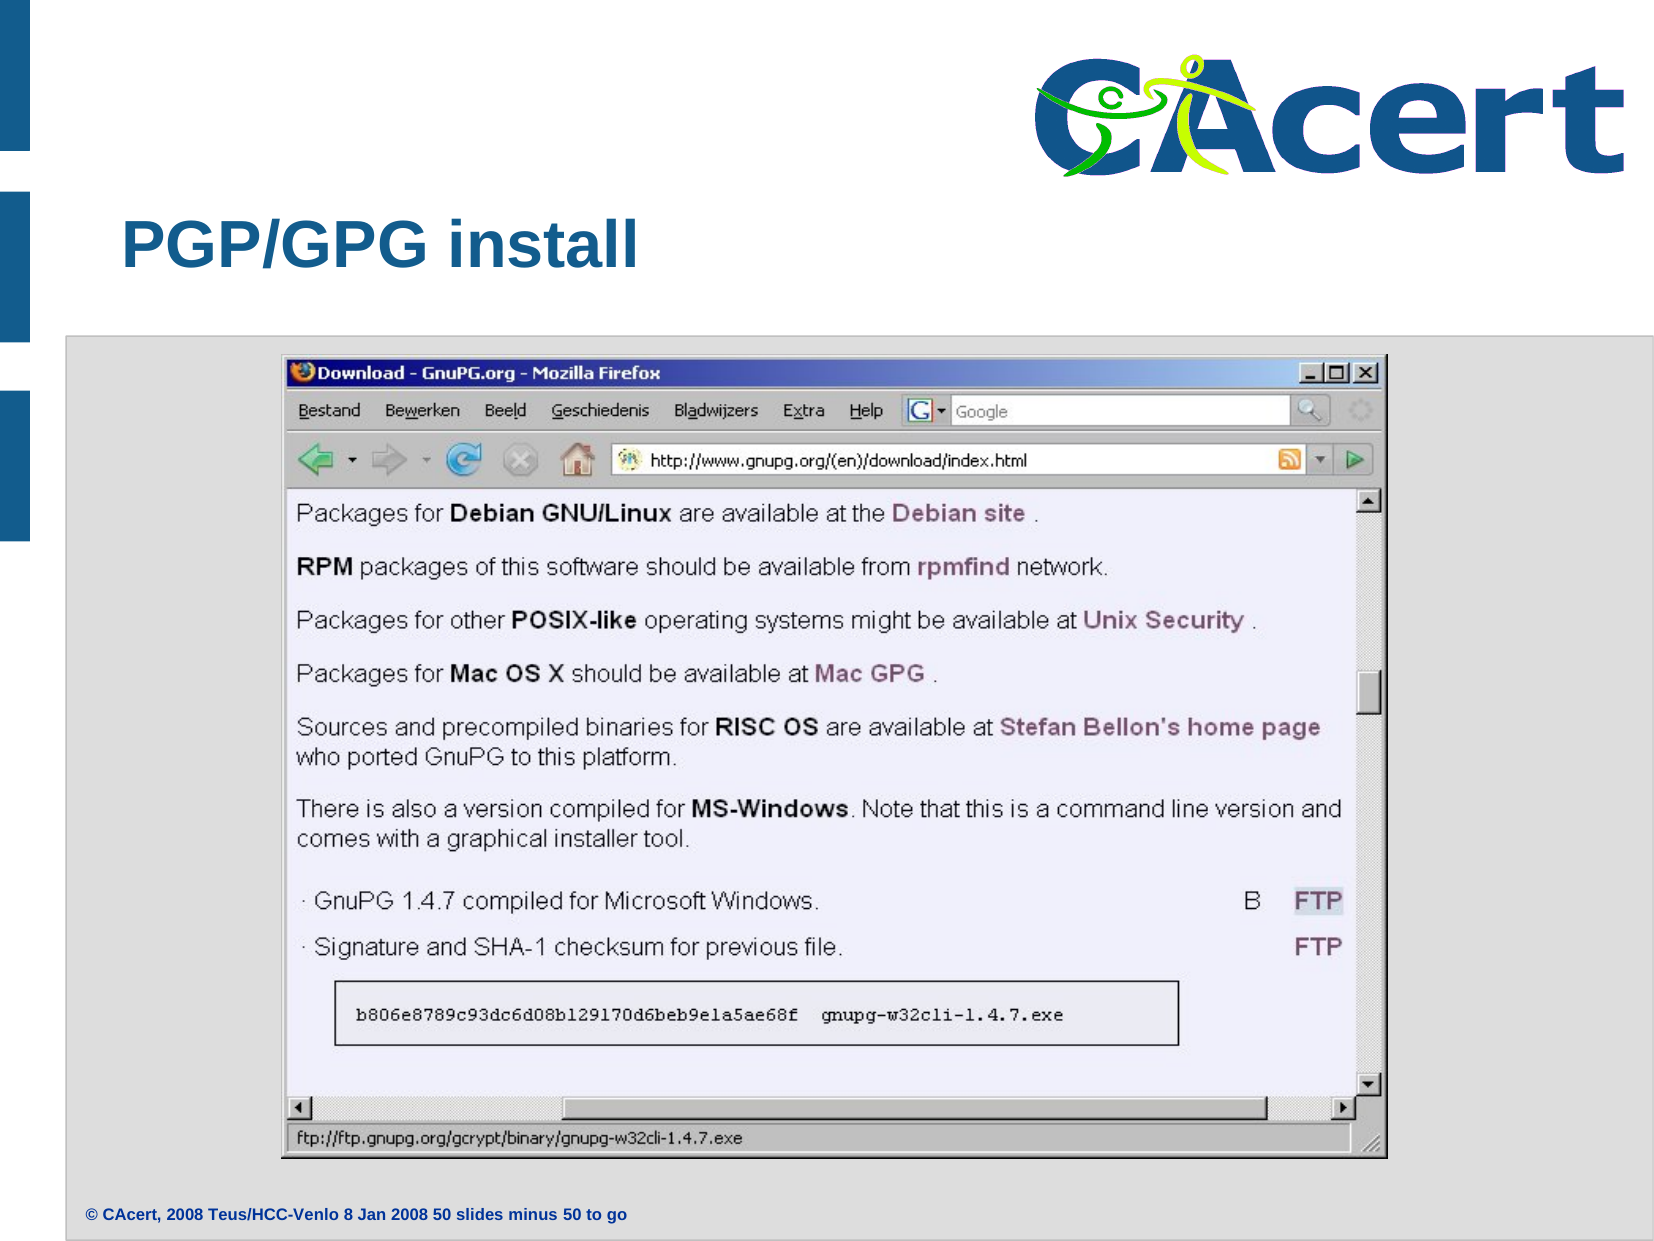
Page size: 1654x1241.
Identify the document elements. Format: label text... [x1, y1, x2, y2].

list [121, 344, 1595, 1238]
picture [281, 354, 1388, 1159]
picture [1033, 53, 1625, 178]
title PGP/GPG install [121, 177, 1533, 316]
